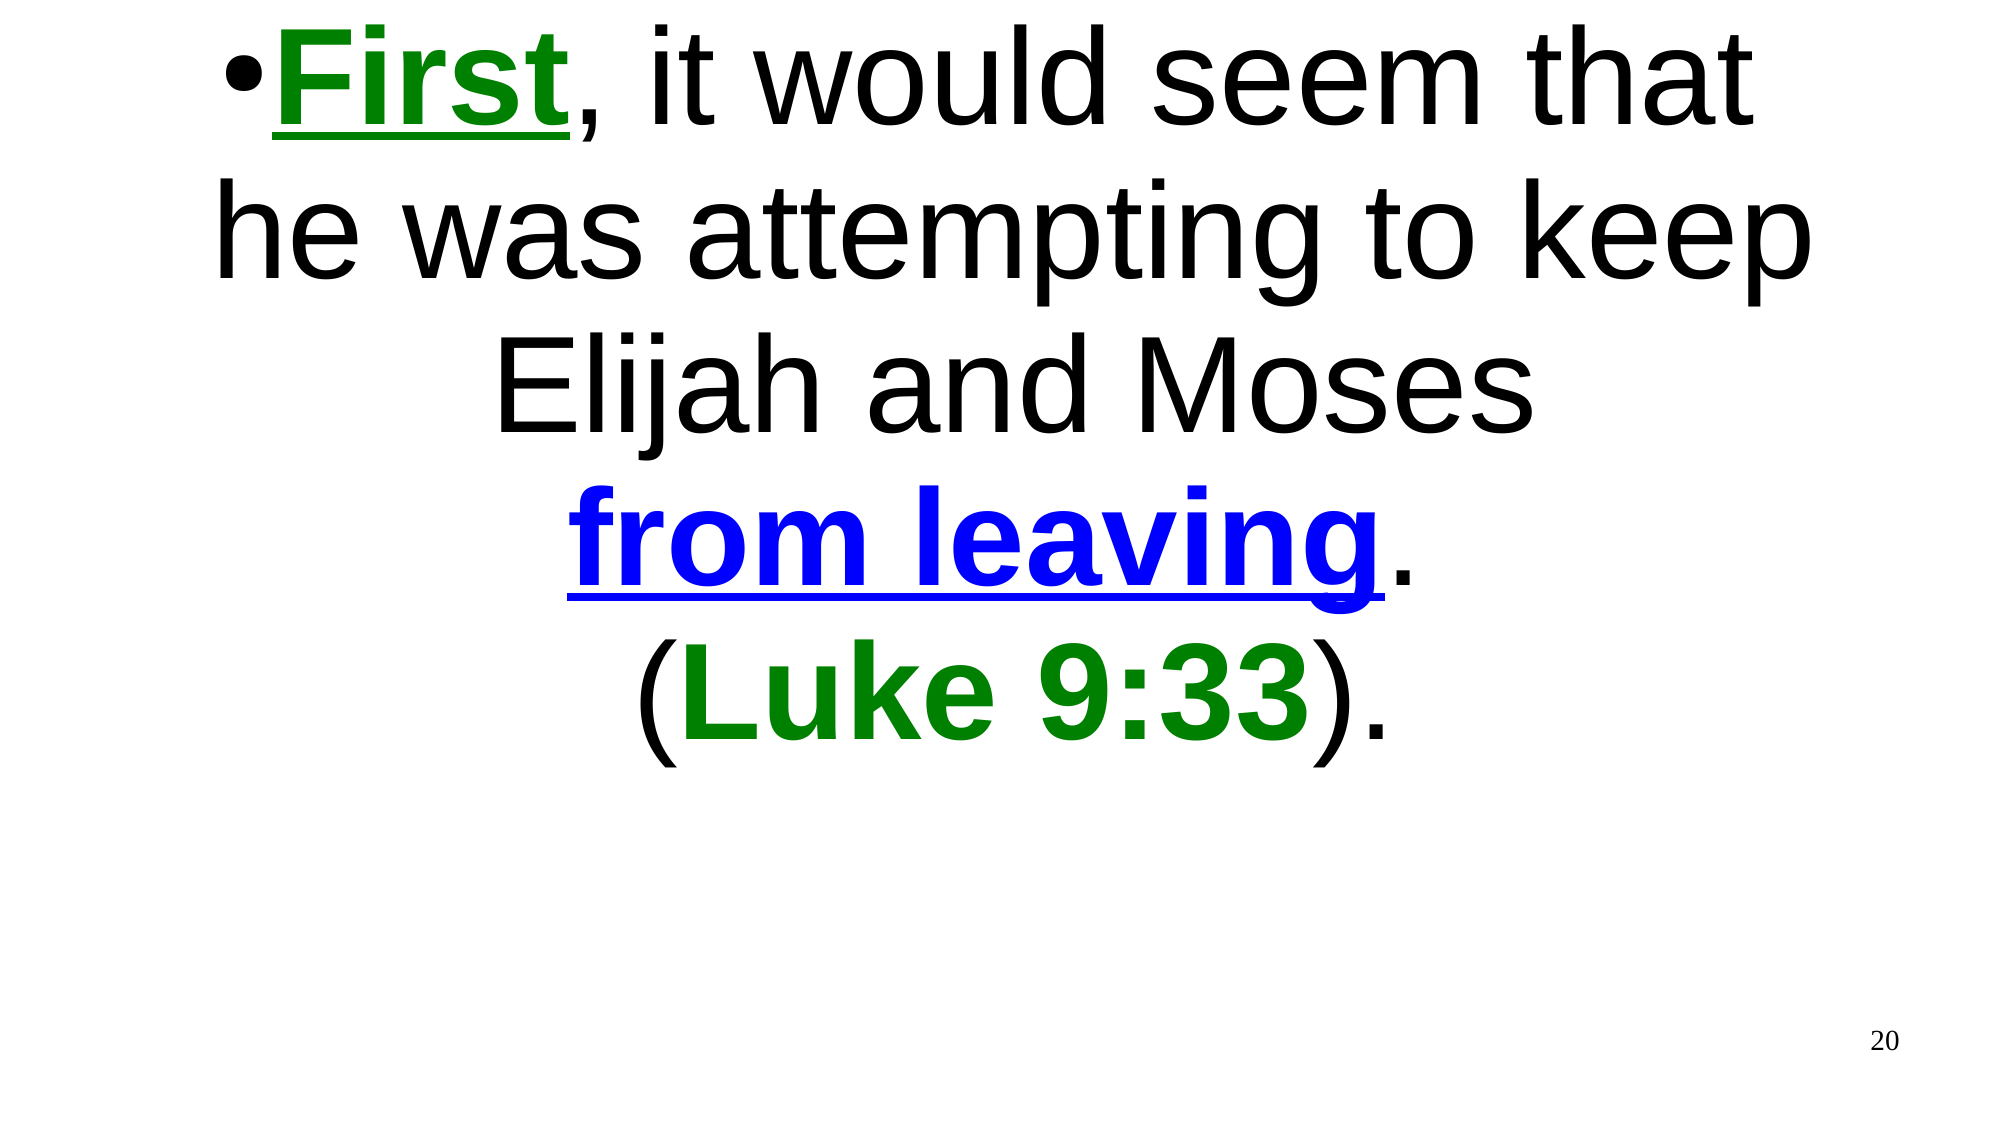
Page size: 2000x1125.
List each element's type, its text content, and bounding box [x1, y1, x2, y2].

list First, it would seem that he was attempting to keep Elijah and Moses from leaving. (Luke 9:33). [0, 0, 1996, 1123]
